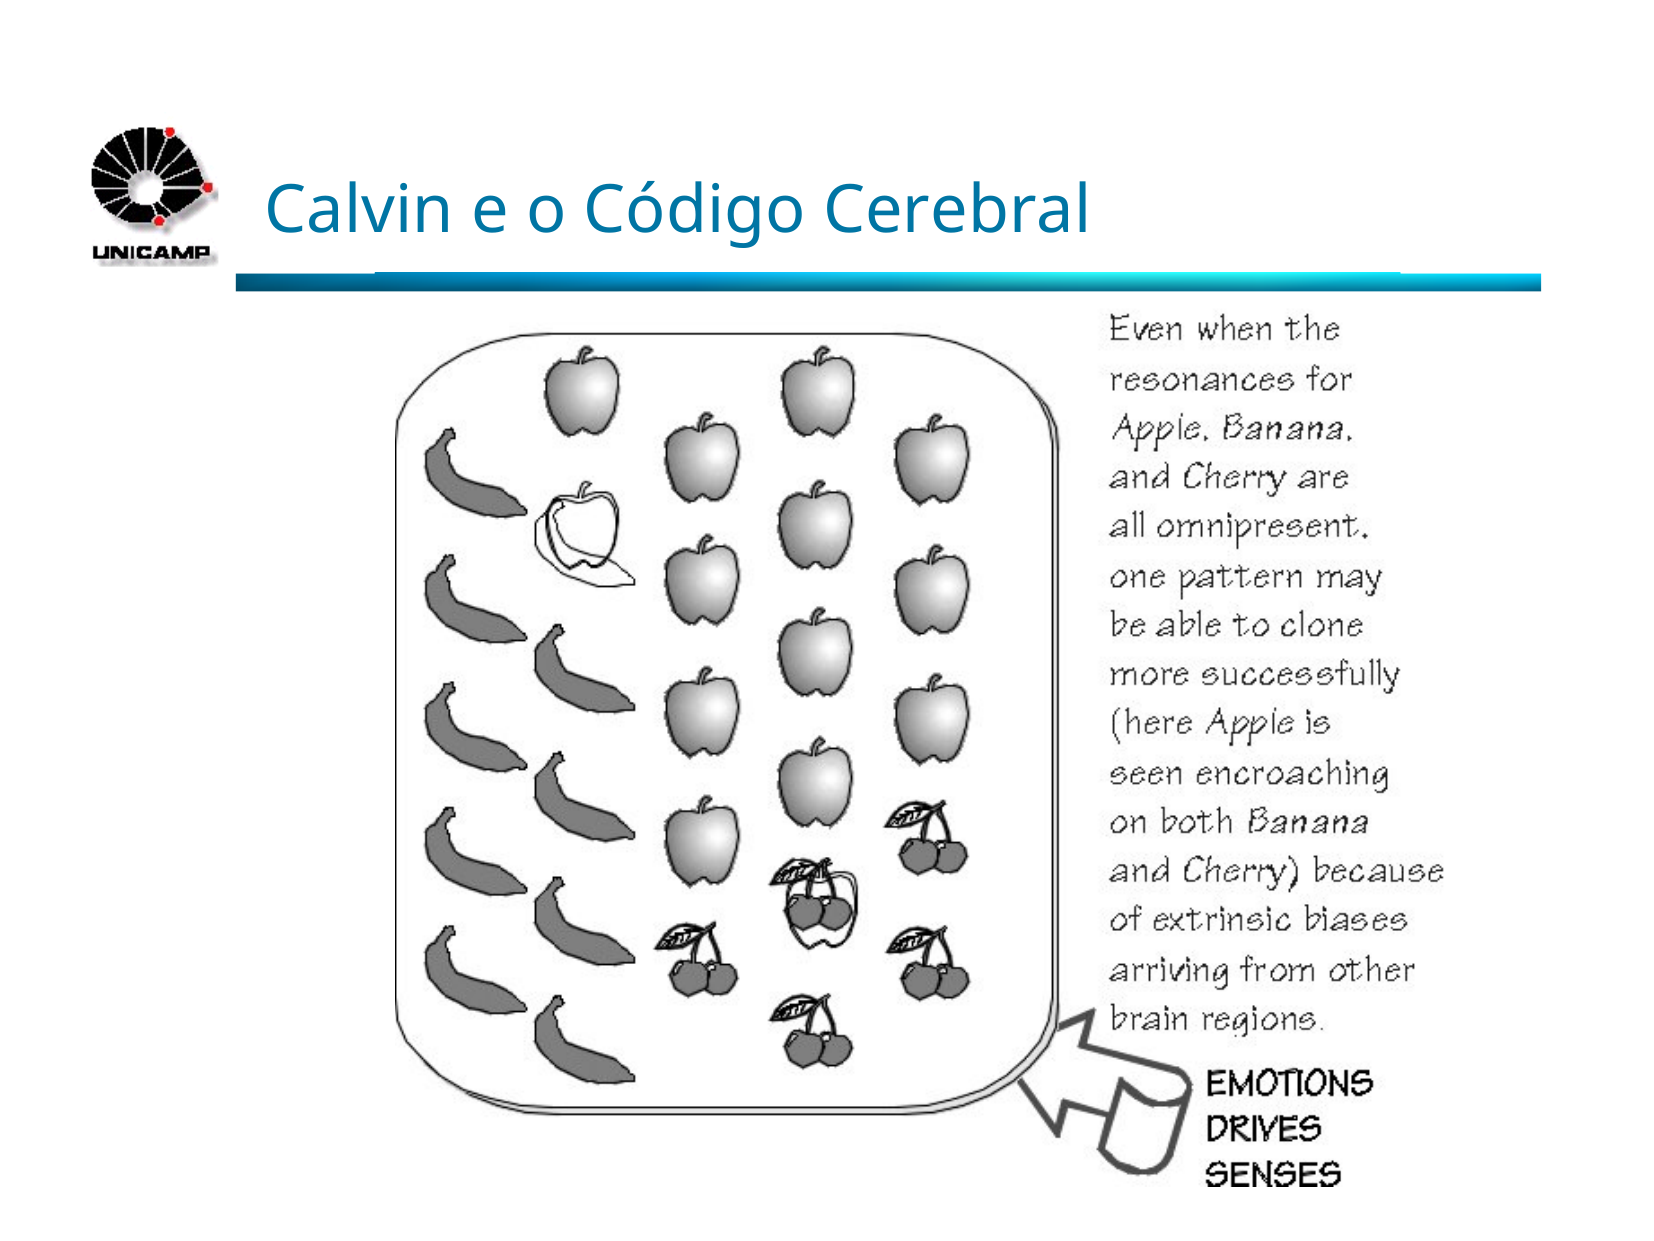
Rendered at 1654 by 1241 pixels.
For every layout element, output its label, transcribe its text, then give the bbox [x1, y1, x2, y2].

picture [125, 272, 1654, 1187]
title Calvin e o Código Cerebral [264, 42, 1534, 250]
